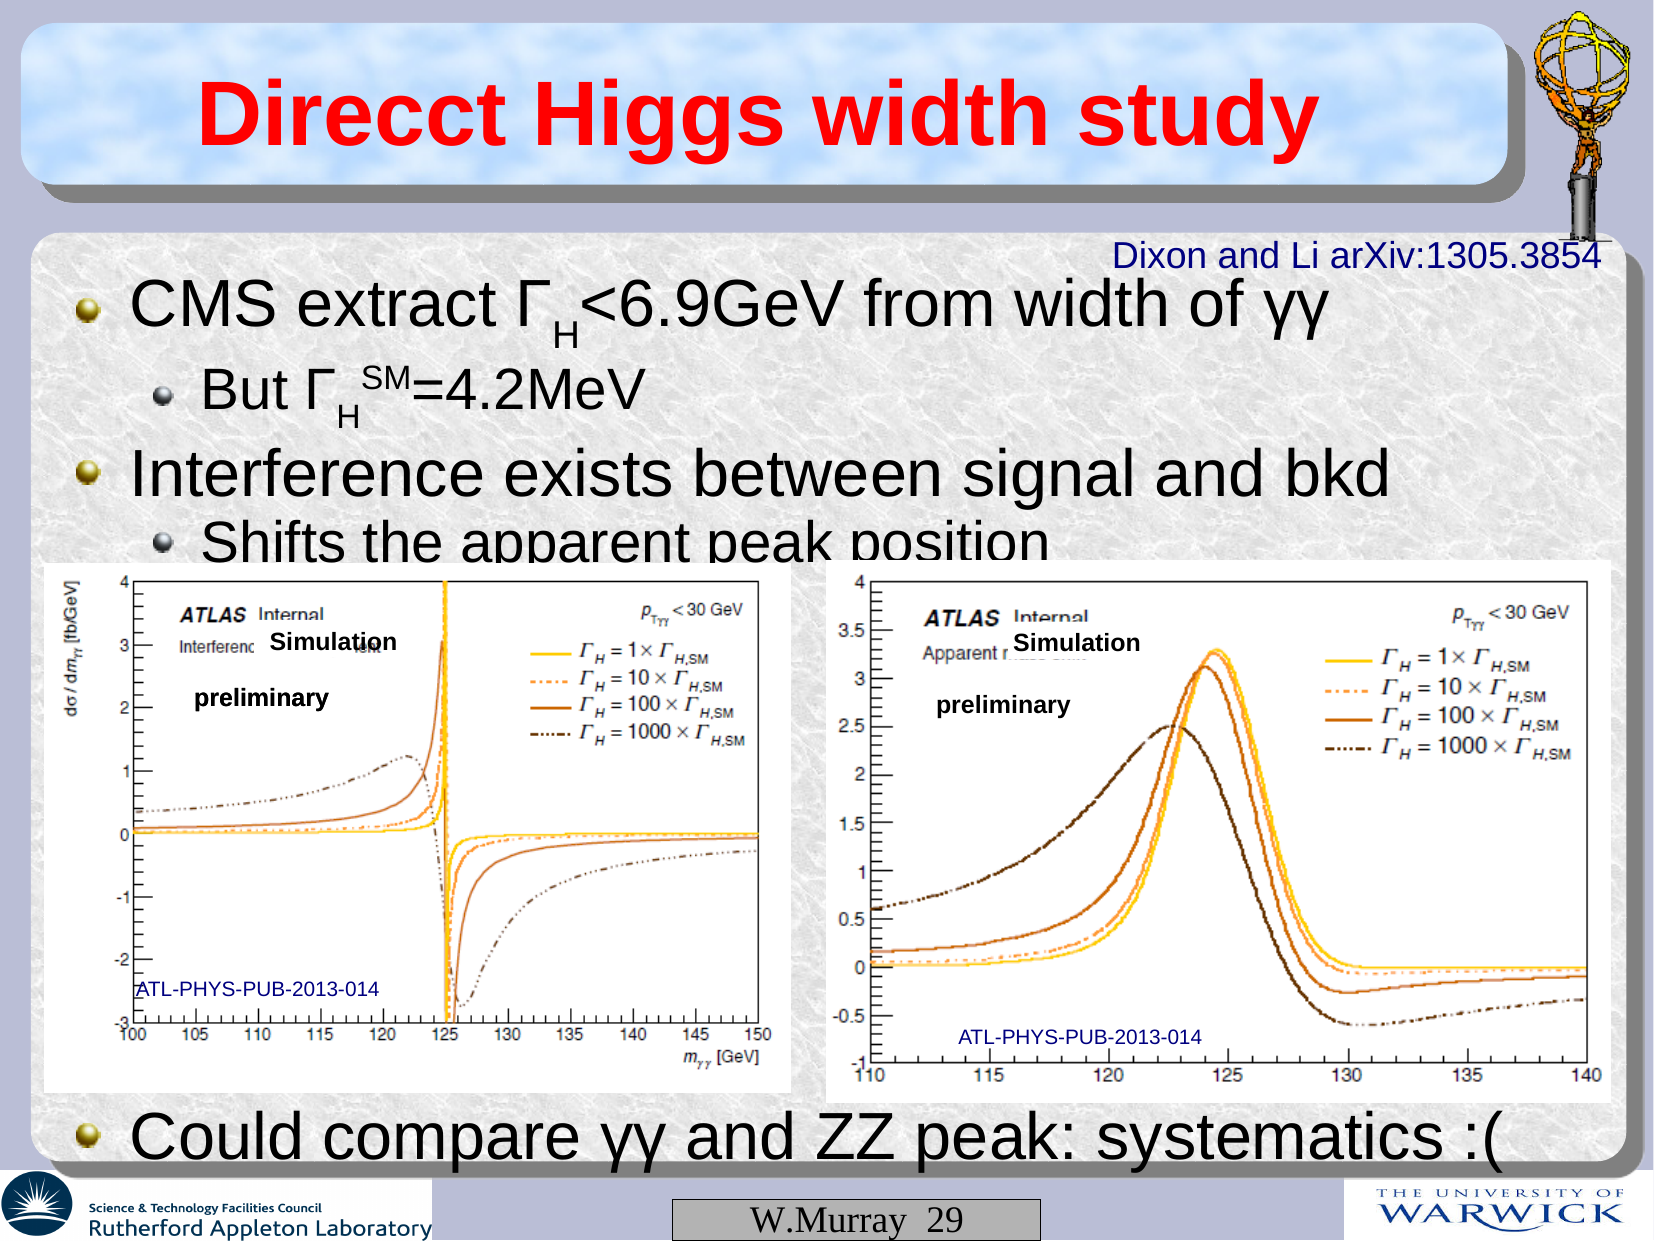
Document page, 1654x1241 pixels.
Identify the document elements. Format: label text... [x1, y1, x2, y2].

title Direcct Higgs width study [29, 39, 1489, 190]
text_box Simulation [254, 619, 423, 663]
text_box Dixon and Li arXiv:1305.3854 [1097, 226, 1620, 284]
picture [0, 1170, 432, 1241]
text_box preliminary [179, 676, 347, 720]
picture [30, 232, 1097, 1162]
picture [826, 0, 1654, 1162]
text_box ATL-PHYS-PUB-2013-014 [943, 1017, 1256, 1057]
text_box preliminary [921, 683, 1089, 727]
text_box ATL-PHYS-PUB-2013-014 [121, 969, 433, 1009]
text_box Simulation [998, 621, 1166, 665]
picture [20, 22, 1508, 181]
list CMS extract ΓH<6.9GeV from width of γγ But ΓHSM=4.2MeV Interference exists between signal and bkd Shifts the apparent peak position Could compare γγ and ZZ peak: systematics :( [59, 265, 1593, 1174]
picture [1344, 1170, 1654, 1241]
